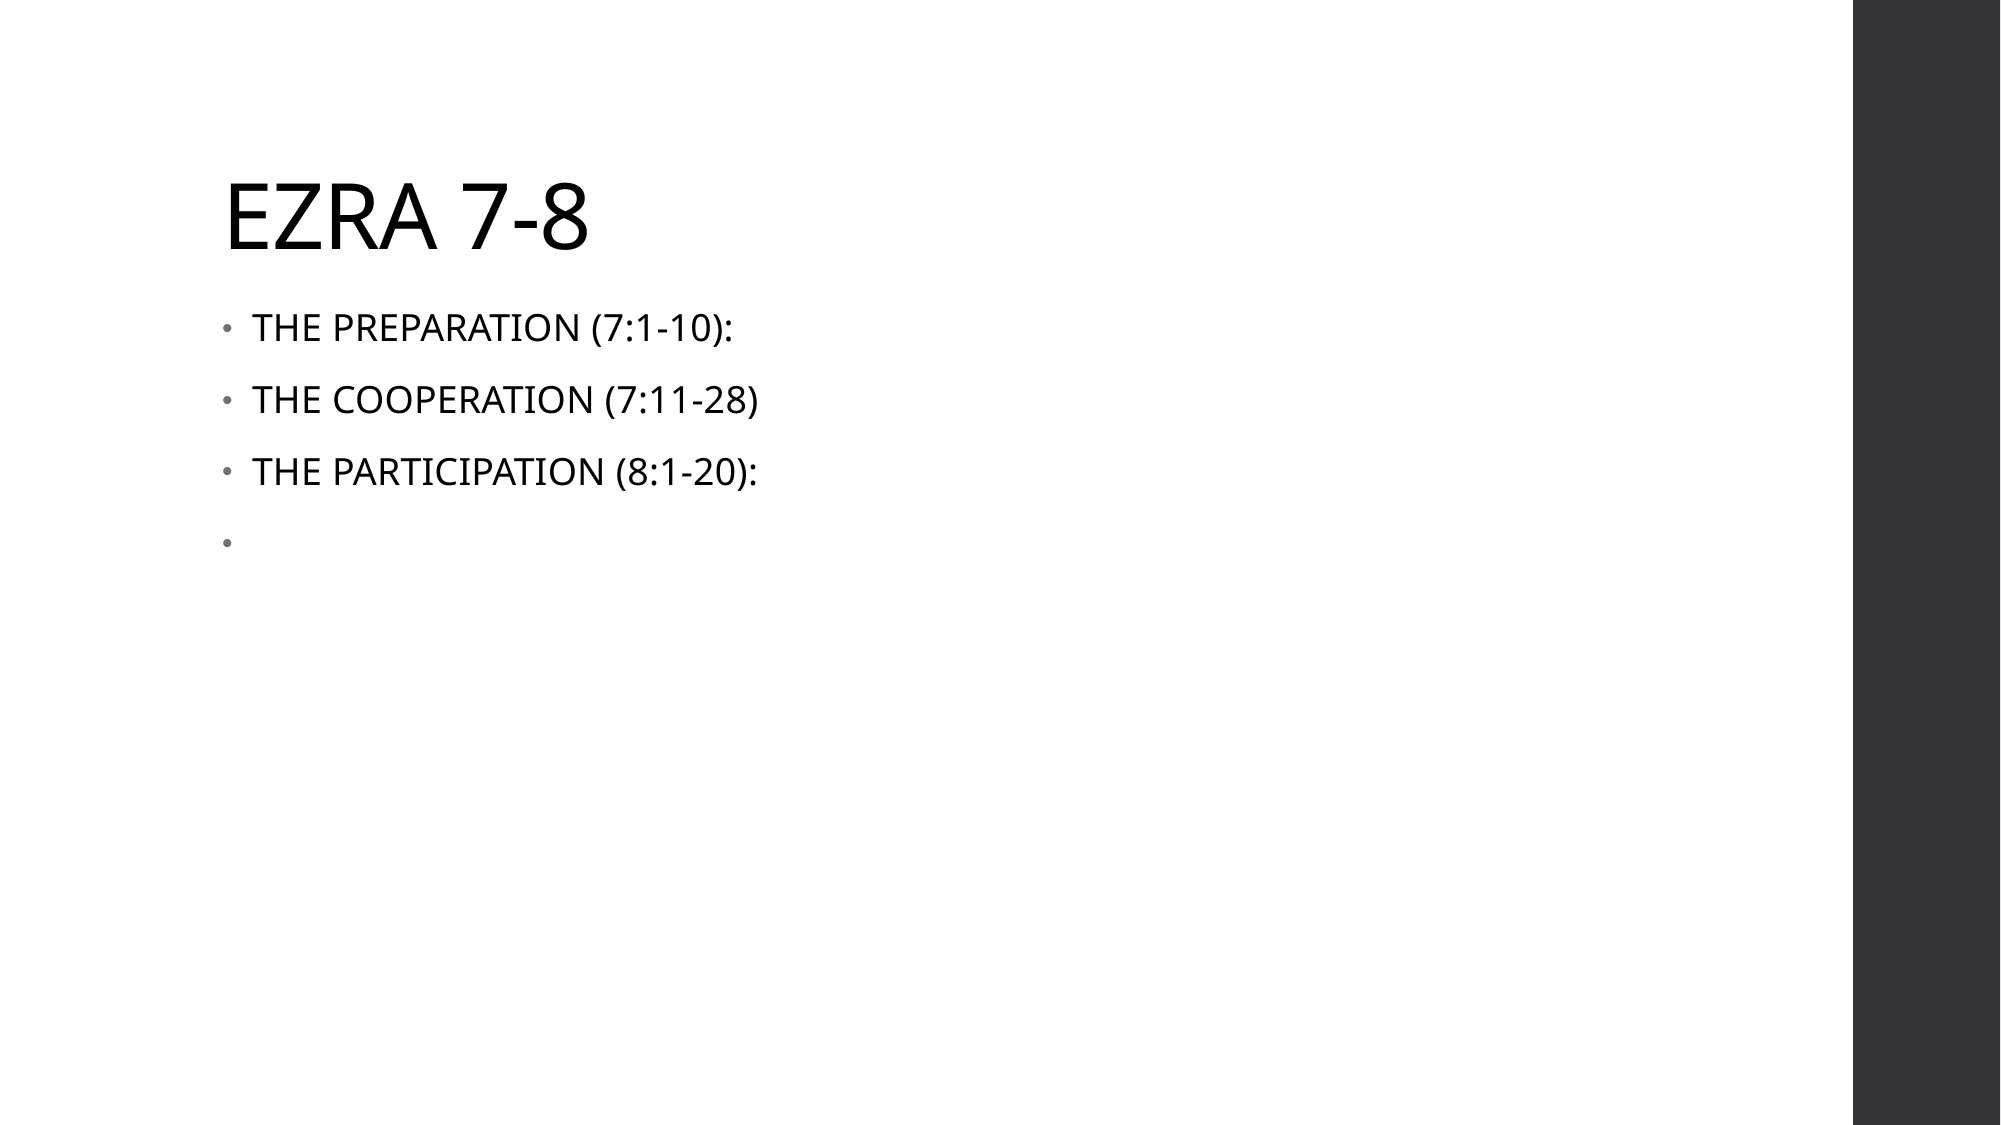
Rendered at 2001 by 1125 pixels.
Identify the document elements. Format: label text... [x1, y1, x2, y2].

title EZRA 7-8 [206, 60, 1797, 278]
list THE PREPARATION (7:1-10): THE COOPERATION (7:11-28) THE PARTICIPATION (8:1-20): [206, 299, 1617, 1014]
